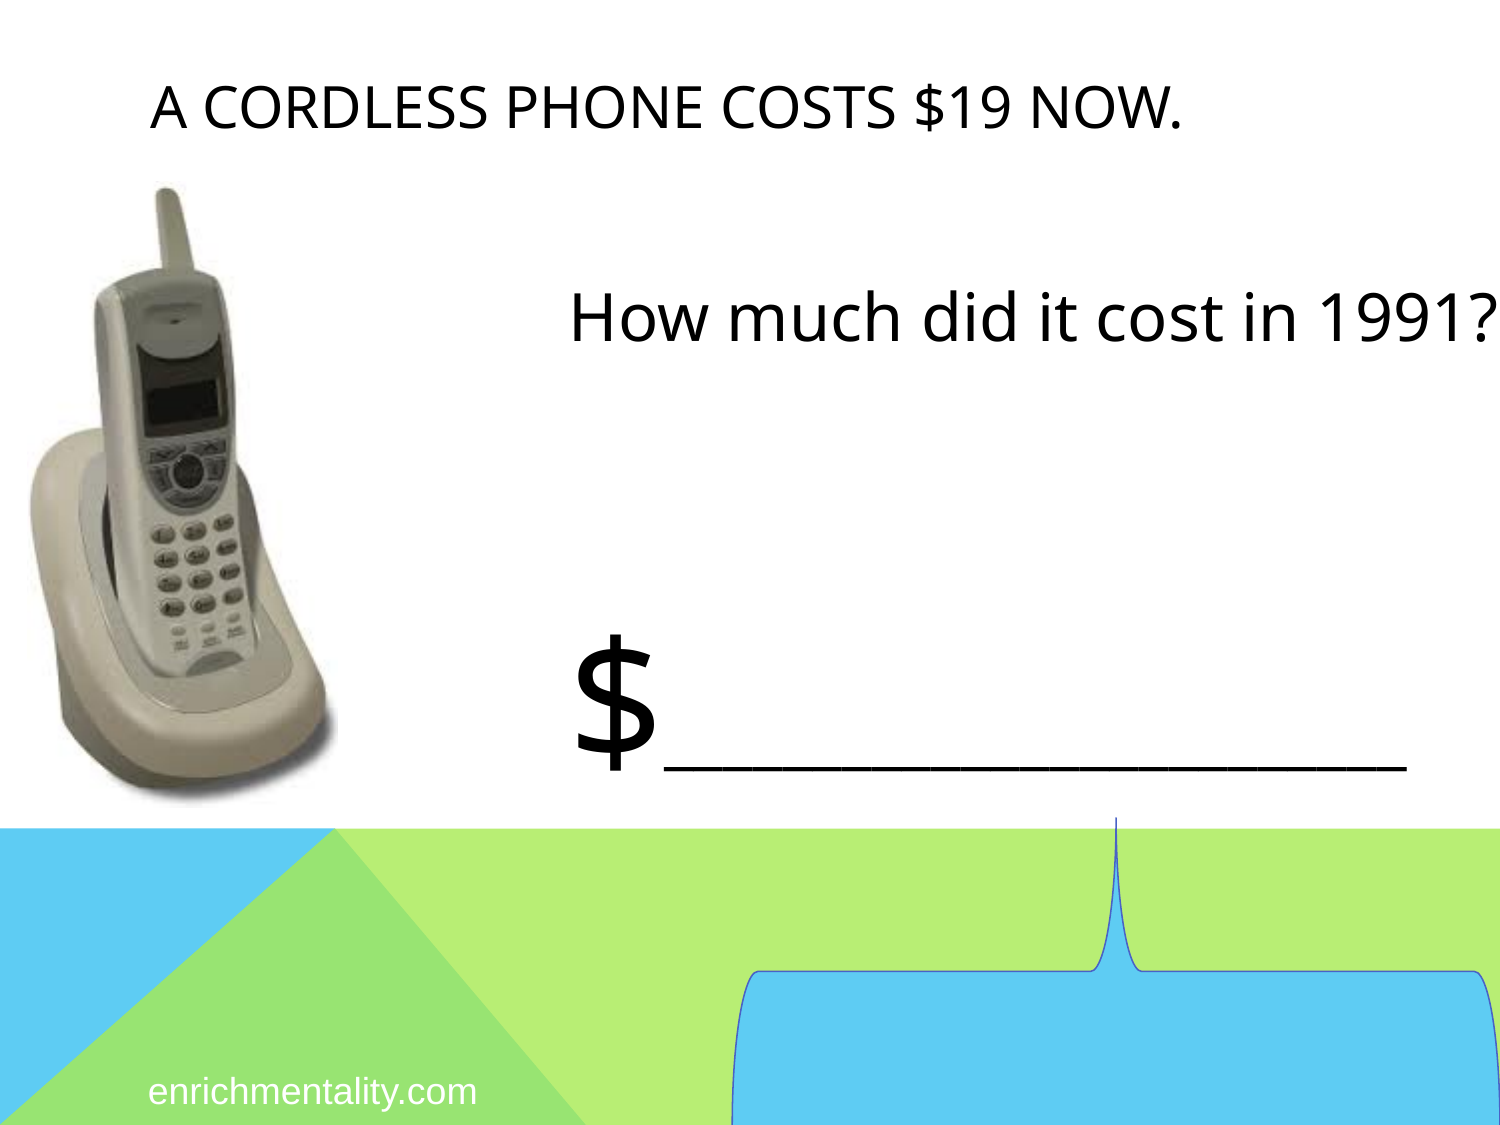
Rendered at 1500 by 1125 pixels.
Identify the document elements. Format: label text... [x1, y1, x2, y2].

picture [27, 181, 338, 808]
text_box How much did it cost in 1991? $_________________________ [553, 267, 1500, 802]
title A cordless phone costs $19 now. [135, 60, 1369, 150]
text_box [732, 817, 1500, 1125]
text_box enrichmentality.com [118, 1062, 508, 1120]
